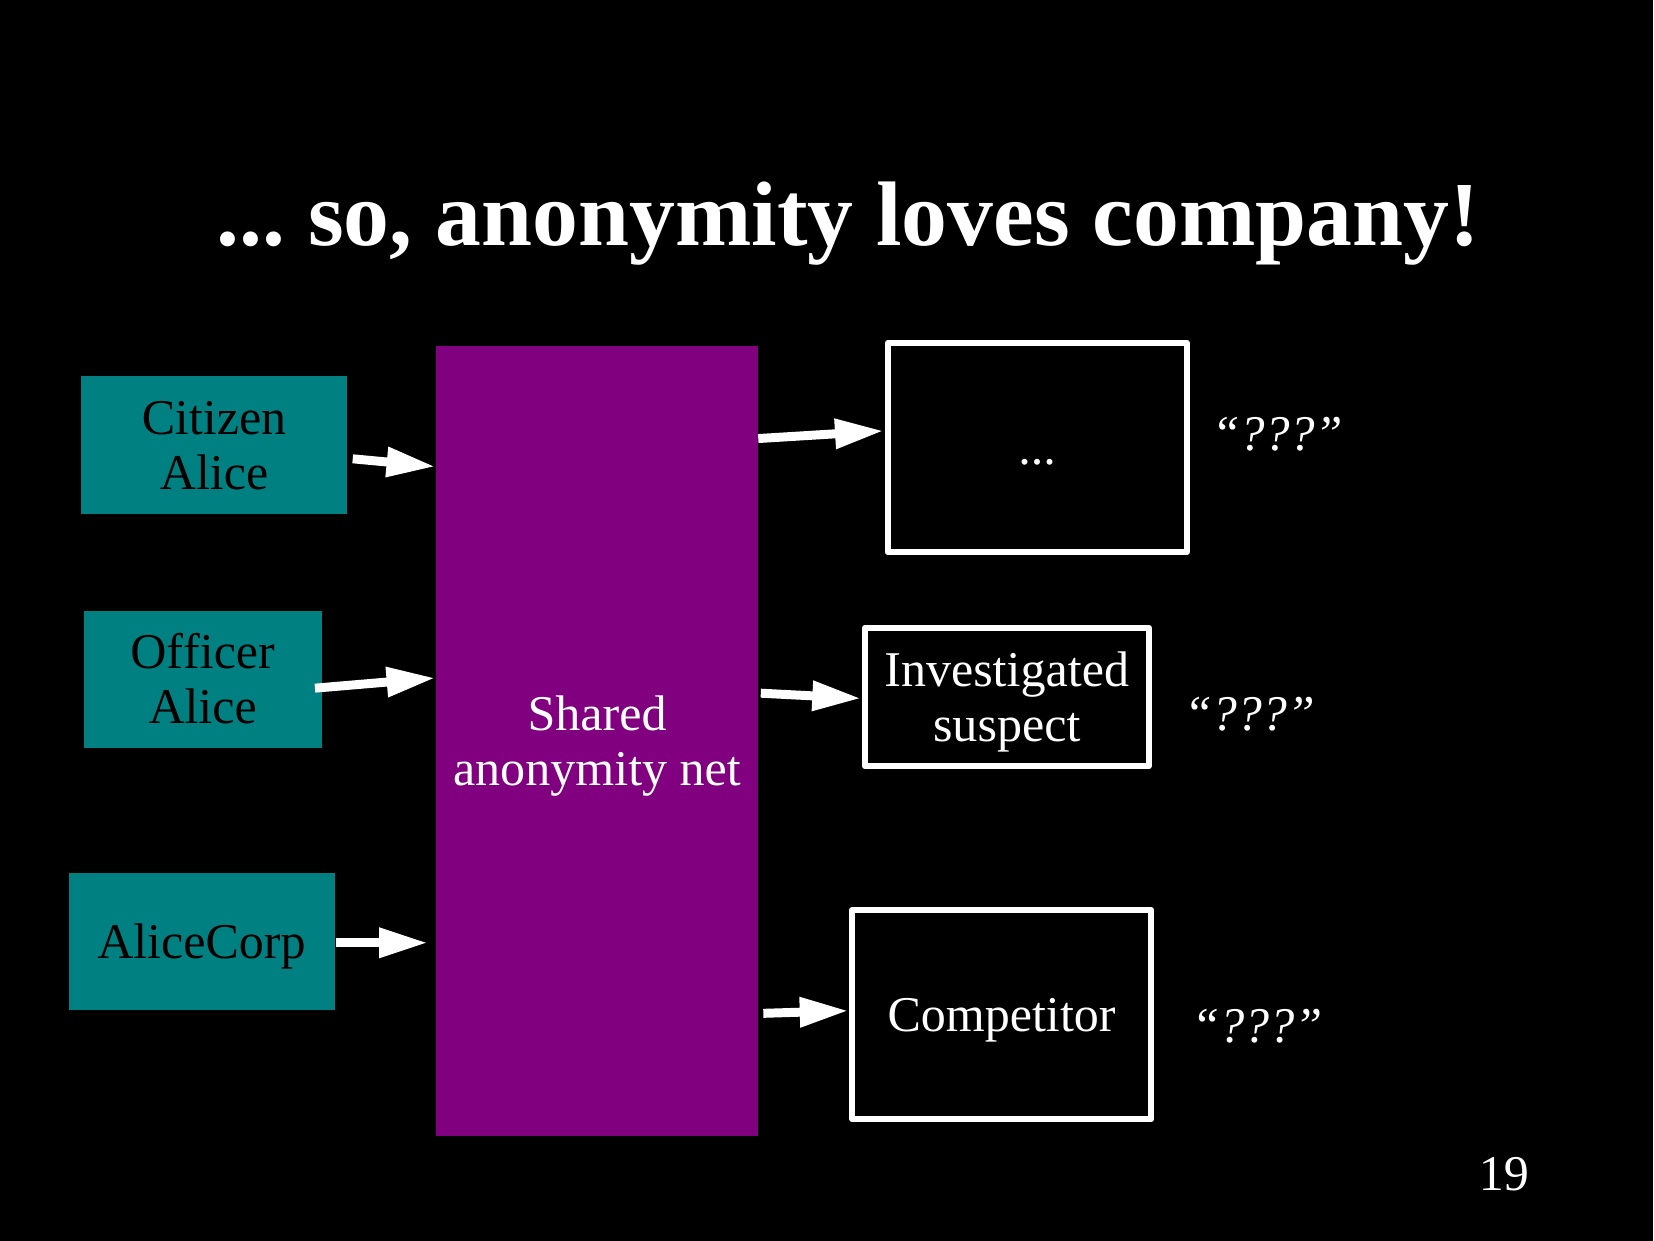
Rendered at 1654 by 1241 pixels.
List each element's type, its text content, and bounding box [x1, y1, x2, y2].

text_box Competitor [852, 909, 1152, 1120]
text_box Investigated suspect [864, 627, 1149, 767]
text_box Officer Alice [83, 610, 323, 749]
text_box “???” [1191, 998, 1323, 1059]
text_box Shared anonymity net [435, 345, 759, 1137]
text_box [1204, 378, 1366, 442]
title ... so, anonymity loves company! [121, 102, 1578, 326]
text_box “???” [1184, 685, 1315, 746]
text_box AliceCorp [68, 872, 336, 1011]
text_box “???” [1211, 405, 1343, 466]
text_box ... [887, 342, 1187, 552]
text_box Citizen Alice [80, 375, 348, 515]
